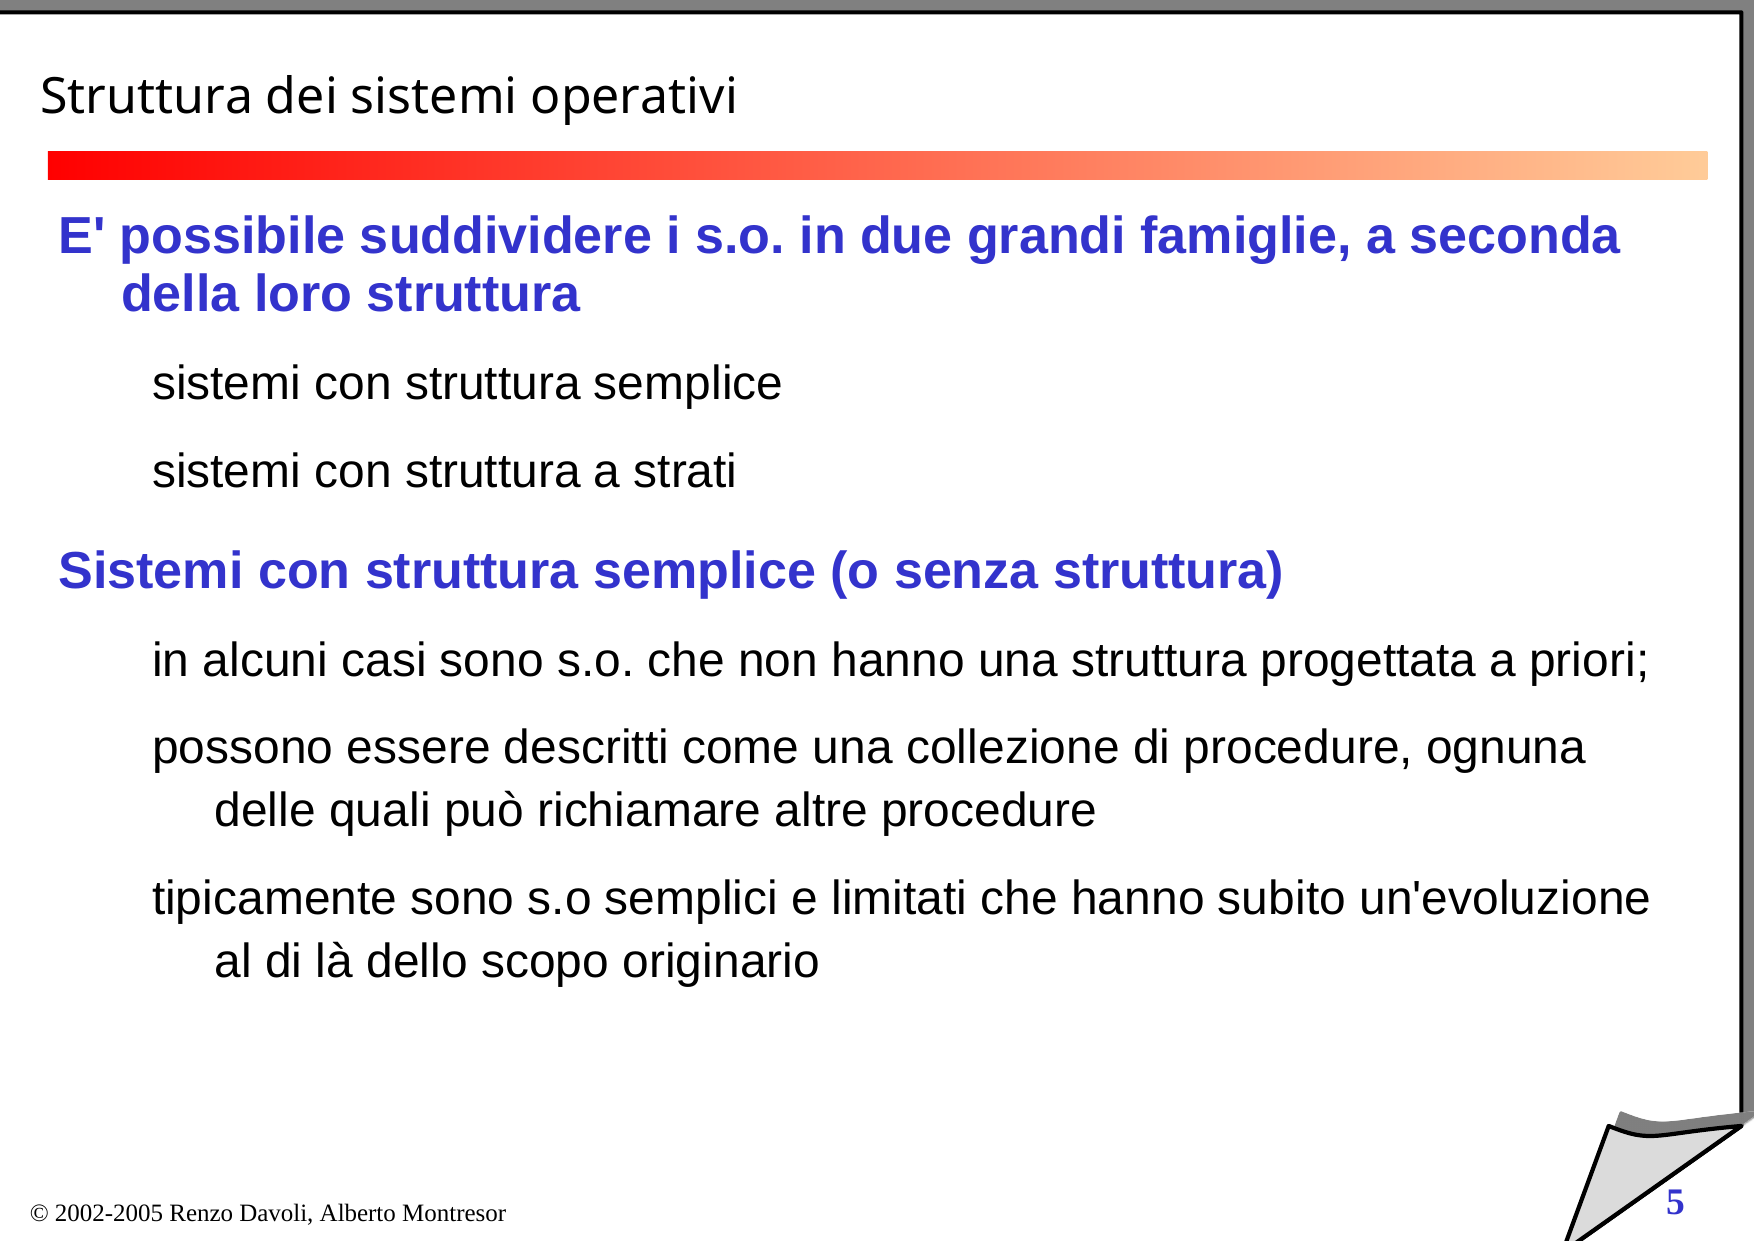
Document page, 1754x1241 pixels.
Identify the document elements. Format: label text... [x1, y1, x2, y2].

title Struttura dei sistemi operativi [40, 49, 1714, 144]
list E' possibile suddividere i s.o. in due grandi famiglie, a seconda della loro struttura sistemi con struttura semplice sistemi con struttura a strati Sistemi con struttura semplice (o senza struttura) in alcuni casi sono s.o. che non hanno una struttura progettata a priori; possono essere descritti come una collezione di procedure, ognuna delle quali può richiamare altre procedure tipicamente sono s.o semplici e limitati che hanno subito un'evoluzione al di là dello scopo originario [58, 206, 1696, 1079]
